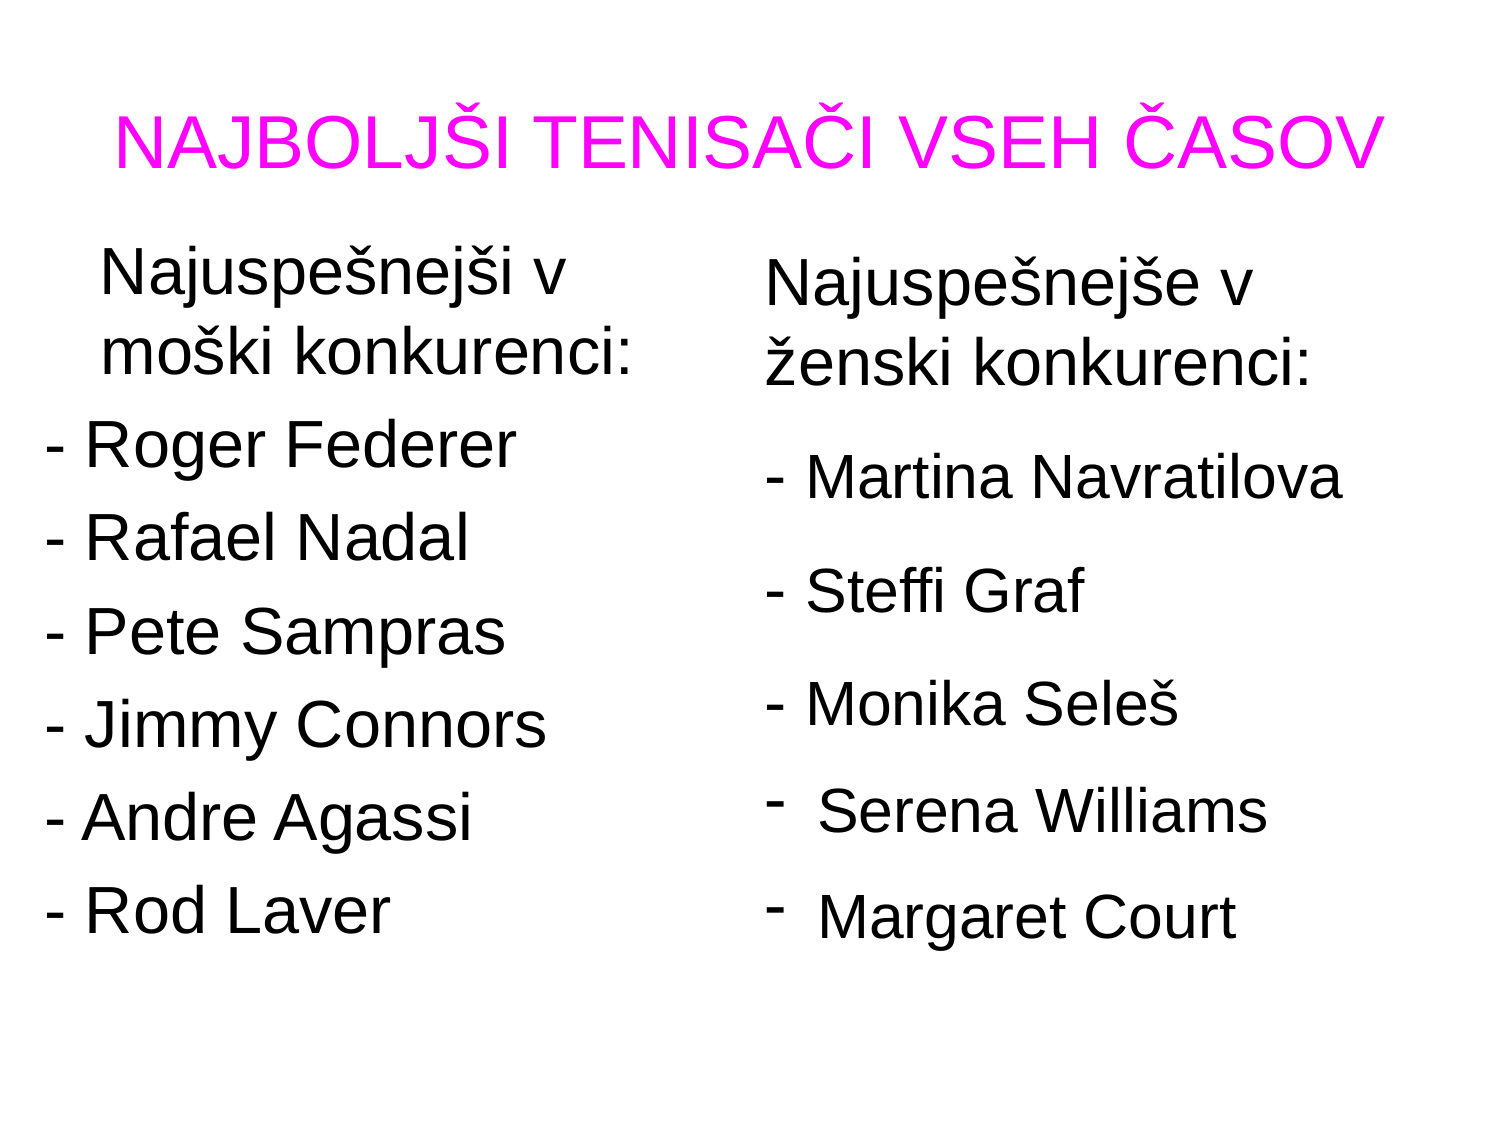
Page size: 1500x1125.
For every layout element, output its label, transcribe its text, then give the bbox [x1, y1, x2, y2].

title NAJBOLJŠI TENISAČI VSEH ČASOV [75, 45, 1425, 233]
list Najuspešnejši v moški konkurenci: - Roger Federer - Rafael Nadal - Pete Sampras - Jimmy Connors - Andre Agassi - Rod Laver [29, 220, 774, 1017]
text_box Najuspešnejše v ženski konkurenci: - Martina Navratilova - Steffi Graf - Monika Seleš Serena Williams Margaret Court [749, 231, 1400, 1072]
